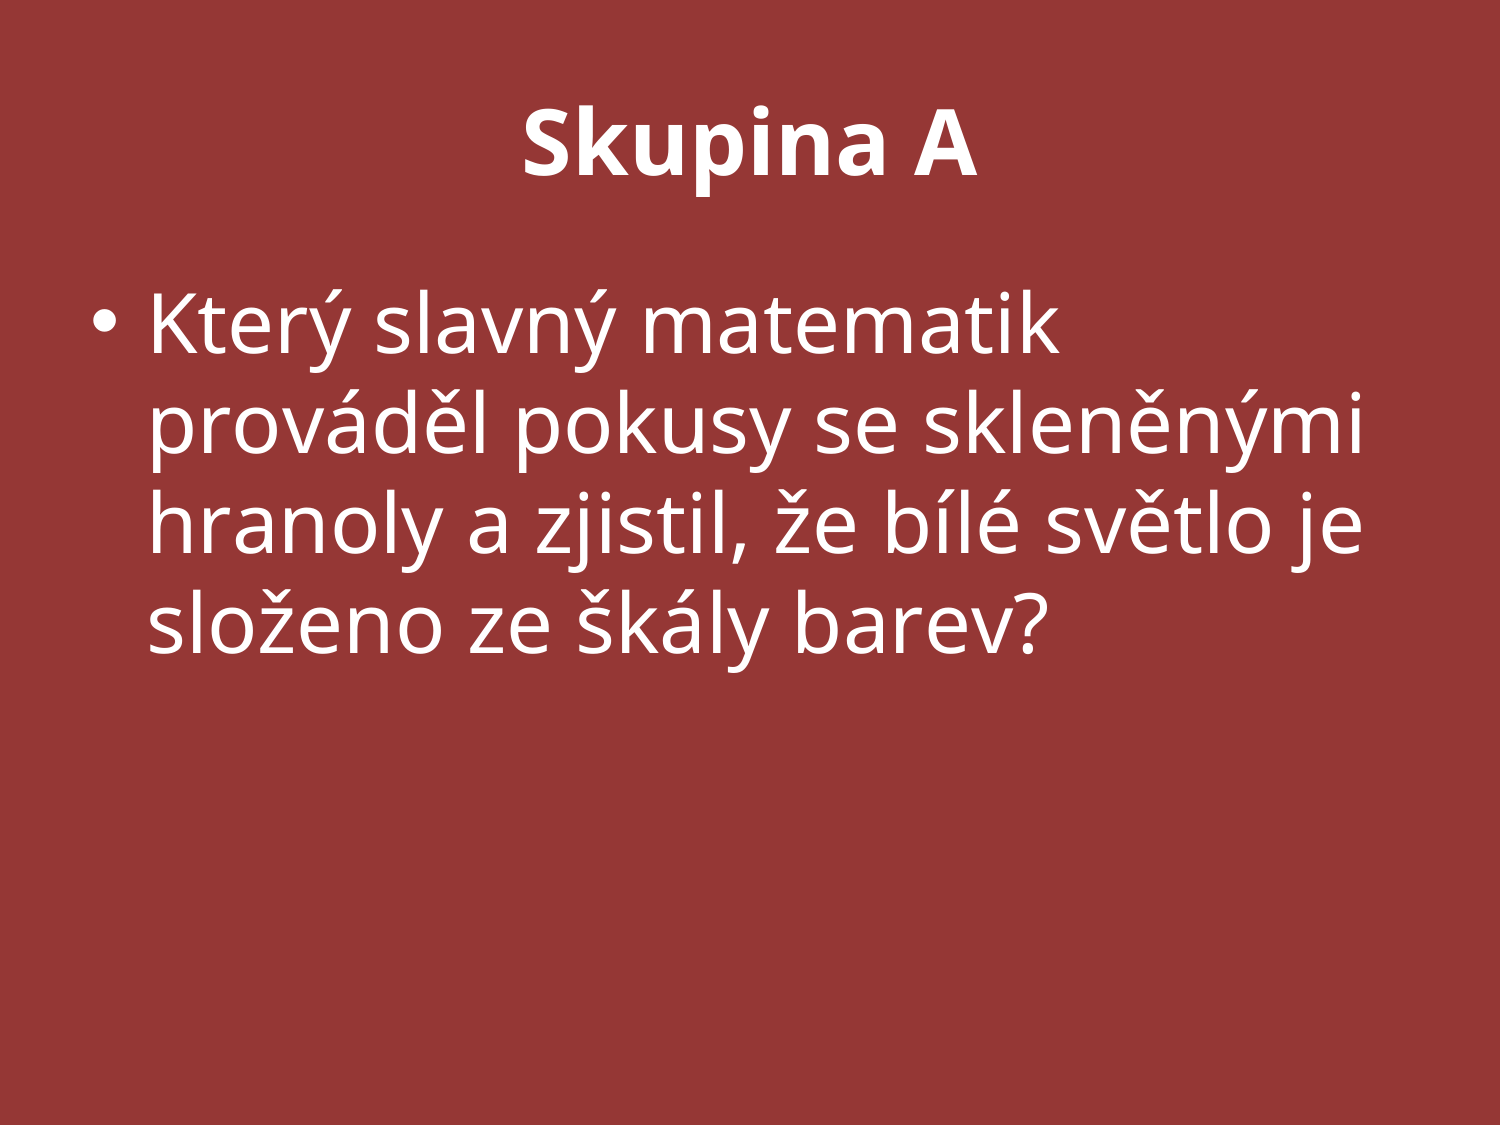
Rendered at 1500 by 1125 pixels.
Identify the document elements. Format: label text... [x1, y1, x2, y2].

list Který slavný matematik prováděl pokusy se skleněnými hranoly a zjistil, že bílé světlo je složeno ze škály barev? [75, 262, 1426, 1006]
title Skupina A [75, 45, 1426, 233]
